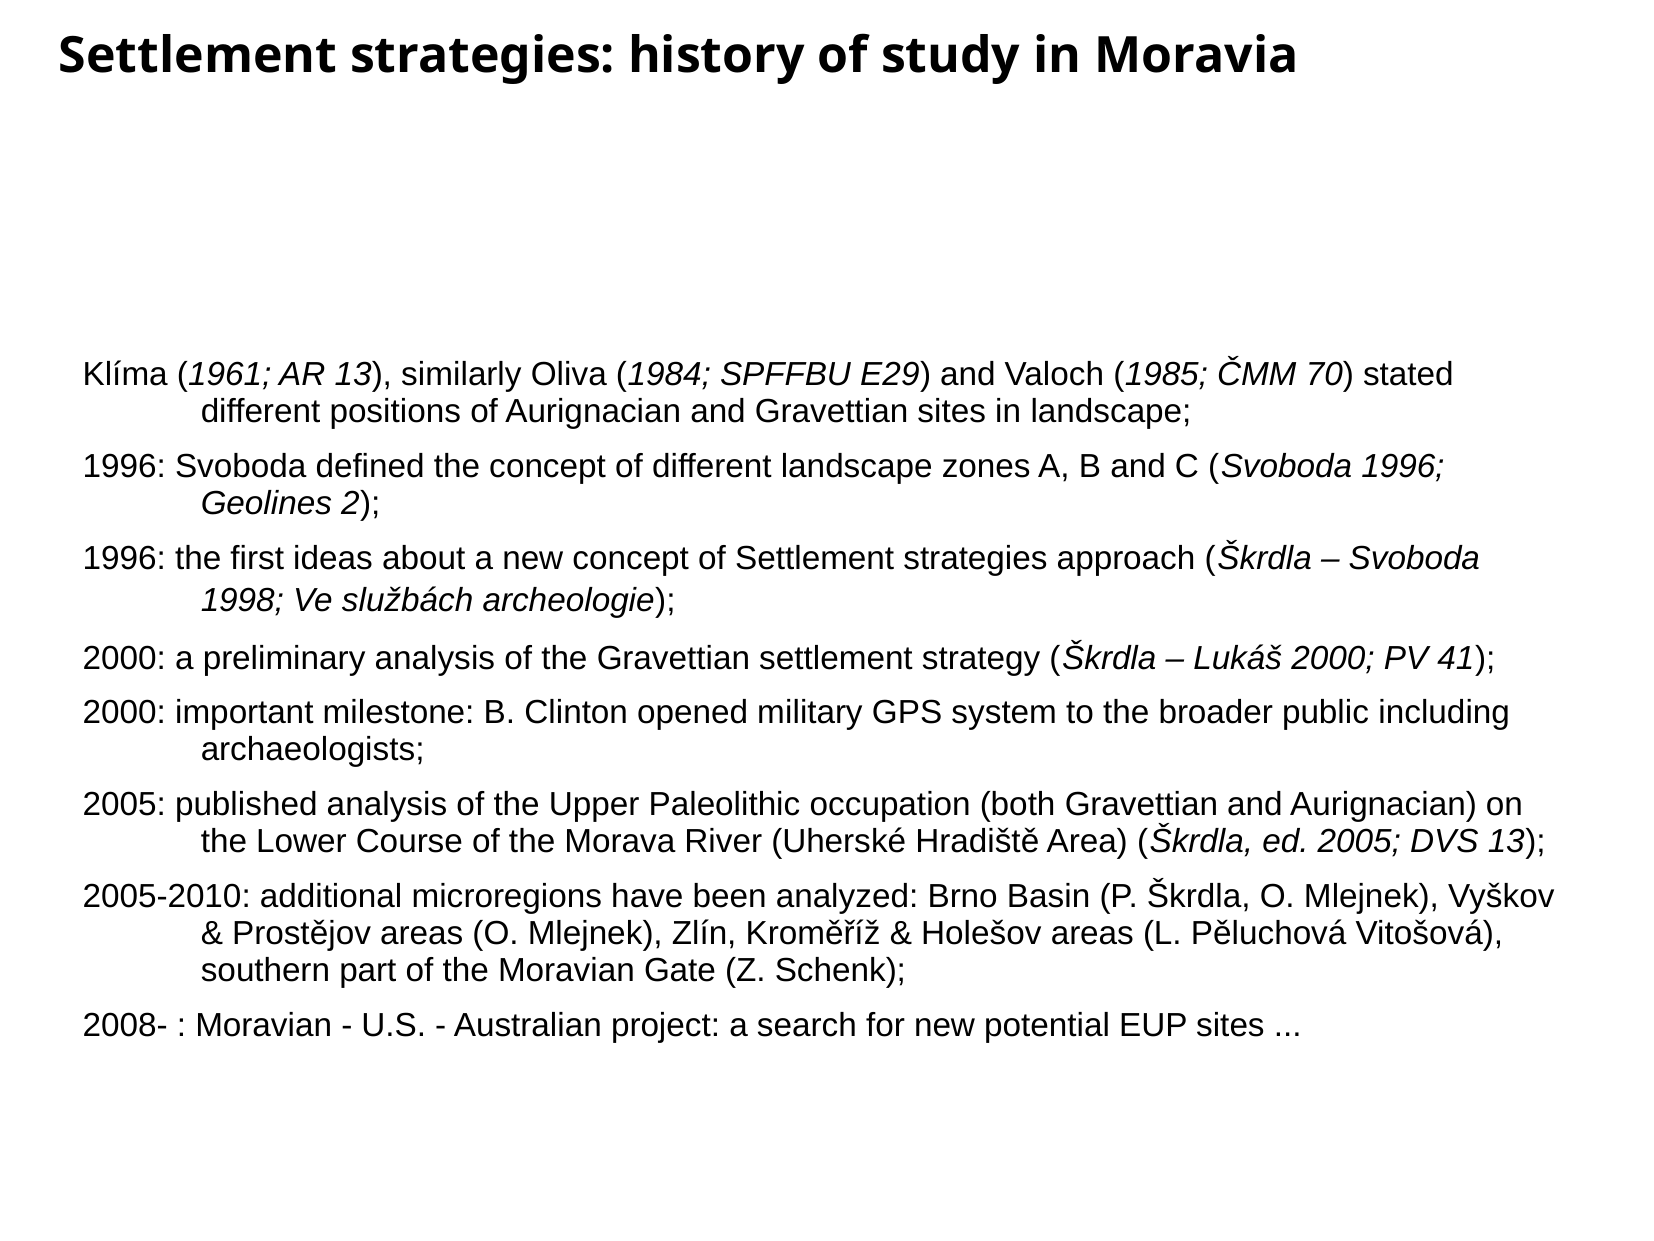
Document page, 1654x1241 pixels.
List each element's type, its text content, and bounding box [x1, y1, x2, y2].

subtitle Klíma (1961; AR 13), similarly Oliva (1984; SPFFBU E29) and Valoch (1985; ČMM 70) stated different positions of Aurignacian and Gravettian sites in landscape; 1996: Svoboda defined the concept of different landscape zones A, B and C (Svoboda 1996; Geolines 2)‏; 1996: the first ideas about a new concept of Settlement strategies approach (Škrdla – Svoboda 1998; Ve službách archeologie)‏; 2000: a preliminary analysis of the Gravettian settlement strategy (Škrdla – Lukáš 2000; PV 41)‏; 2000: important milestone: B. Clinton opened military GPS system to the broader public including archaeologists; 2005: published analysis of the Upper Paleolithic occupation (both Gravettian and Aurignacian) on the Lower Course of the Morava River (Uherské Hradiště Area) (Škrdla, ed. 2005; DVS 13)‏; 2005-2010: additional microregions have been analyzed: Brno Basin (P. Škrdla, O. Mlejnek), Vyškov & Prostějov areas (O. Mlejnek), Zlín, Kroměříž & Holešov areas (L. Pěluchová Vitošová), southern part of the Moravian Gate (Z. Schenk); 2008- : Moravian - U.S. - Australian project: a search for new potential EUP sites ... [82, 297, 1571, 1102]
title Settlement strategies: history of study in Moravia [59, 18, 1548, 89]
